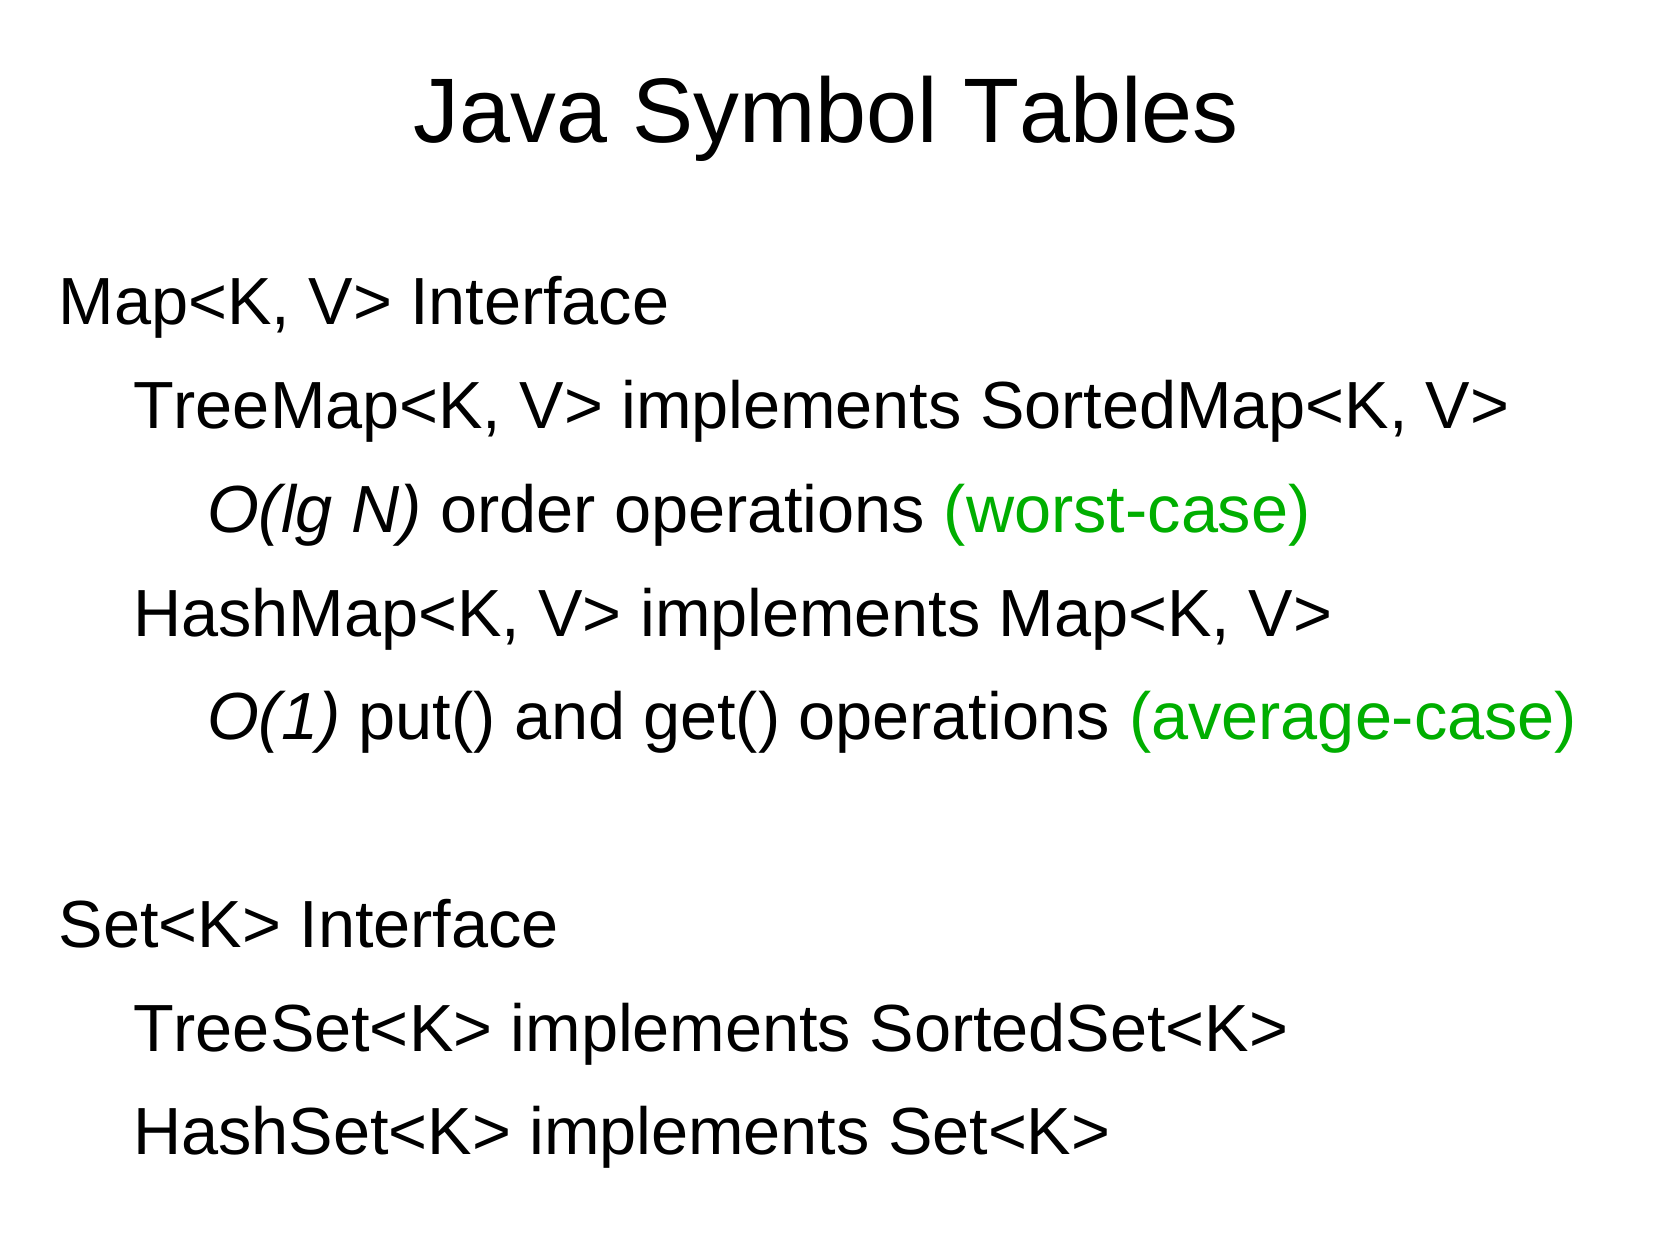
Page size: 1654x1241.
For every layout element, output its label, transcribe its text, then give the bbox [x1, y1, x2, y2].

title Java Symbol Tables [82, 8, 1571, 216]
list Map<K, V> Interface TreeMap<K, V> implements SortedMap<K, V> O(lg N) order operations (worst-case) HashMap<K, V> implements Map<K, V> O(1) put() and get() operations (average-case) Set<K> Interface TreeSet<K> implements SortedSet<K> HashSet<K> implements Set<K> [59, 260, 1630, 1165]
